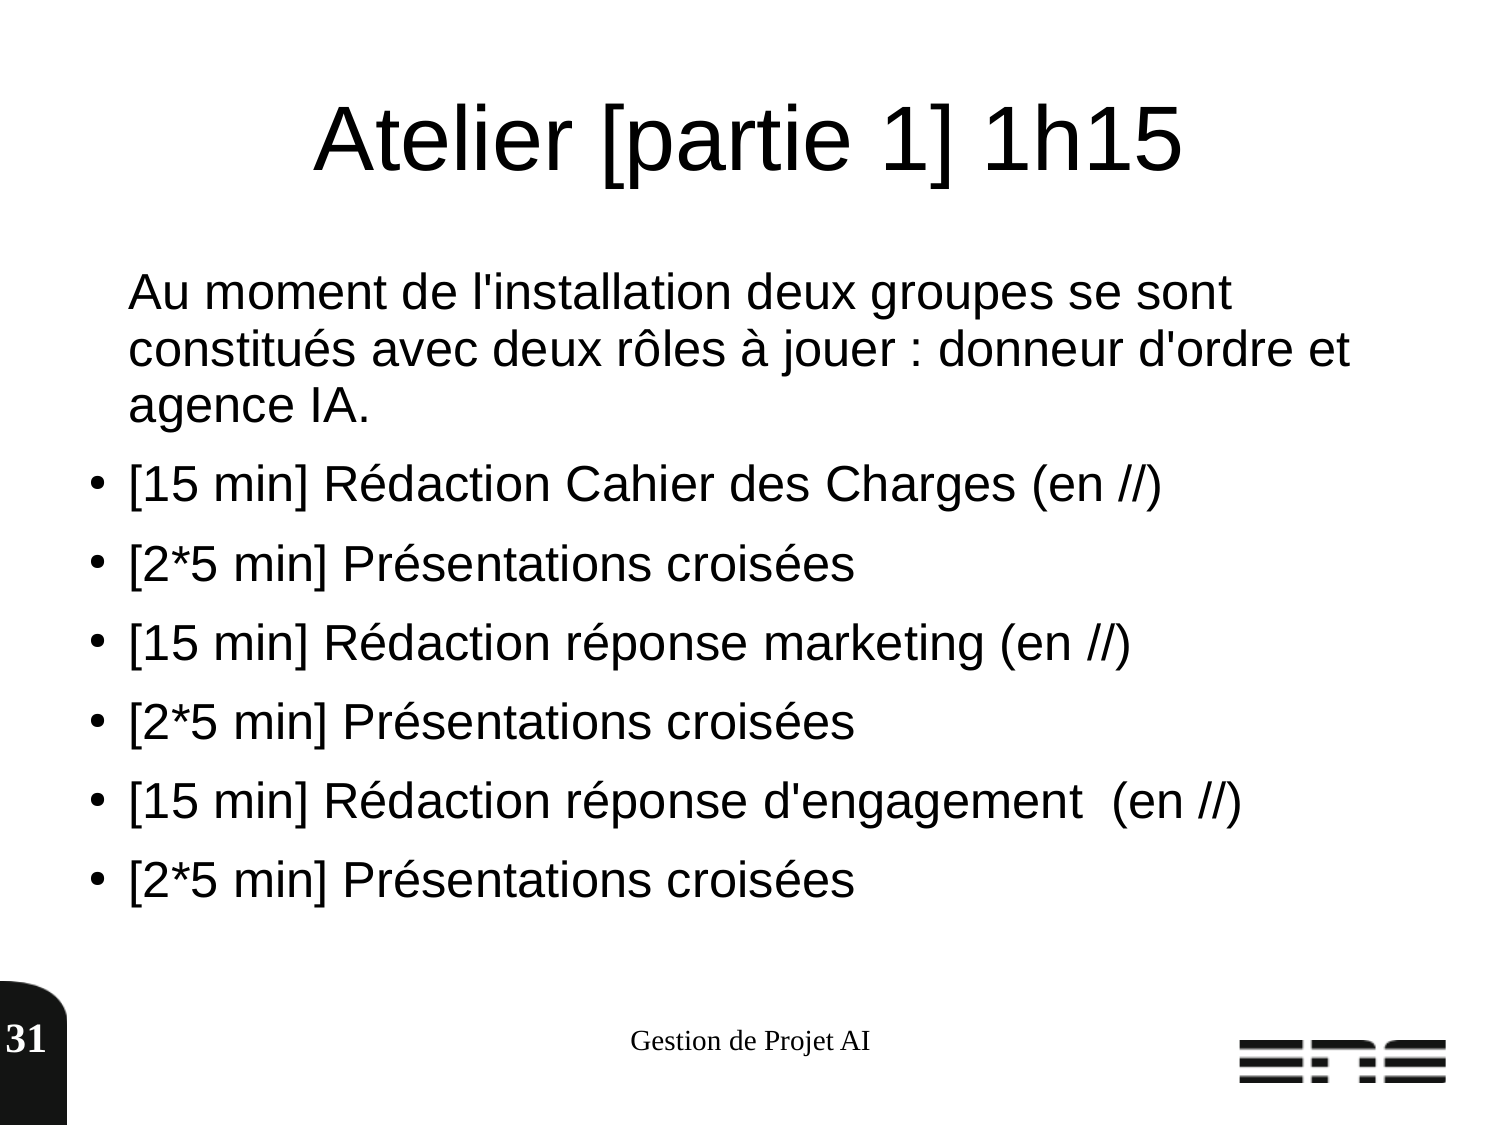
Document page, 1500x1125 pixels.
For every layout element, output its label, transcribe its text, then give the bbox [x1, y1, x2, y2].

title Atelier [partie 1] 1h15 [75, 44, 1425, 233]
list Au moment de l'installation deux groupes se sont constitués avec deux rôles à jouer : donneur d'ordre et agence IA. [15 min] Rédaction Cahier des Charges (en //) [2*5 min] Présentations croisées [15 min] Rédaction réponse marketing (en //) [2*5 min] Présentations croisées [15 min] Rédaction réponse d'engagement (en //) [2*5 min] Présentations croisées [75, 263, 1425, 916]
